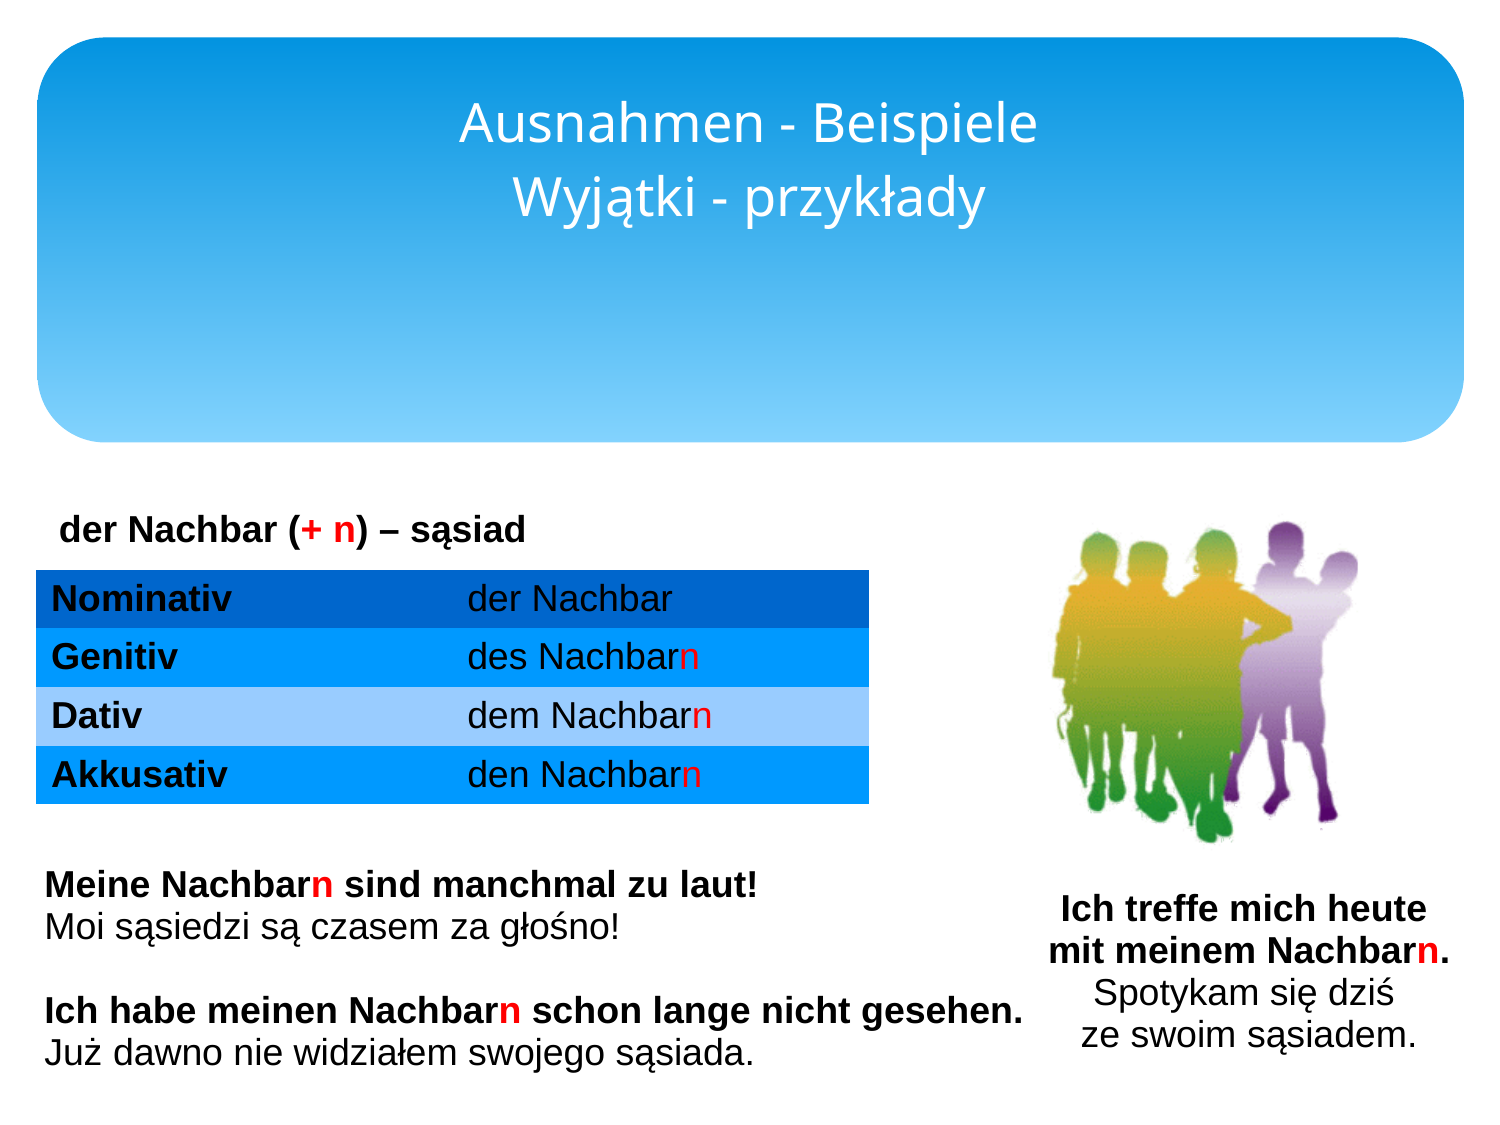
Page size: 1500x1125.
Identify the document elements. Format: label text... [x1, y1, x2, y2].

table_header der Nachbar [452, 570, 869, 628]
table_cell den Nachbarn [452, 746, 869, 804]
picture [1028, 481, 1388, 857]
table_cell Genitiv [36, 628, 452, 687]
text_box Meine Nachbarn sind manchmal zu laut! Moi sąsiedzi są czasem za głośno! Ich habe meinen Nachbarn schon lange nicht gesehen. Już dawno nie widziałem swojego sąsiada. [29, 856, 1040, 1084]
table_cell Akkusativ [36, 746, 452, 804]
table_cell des Nachbarn [452, 628, 869, 687]
title Ausnahmen - Beispiele Wyjątki - przykłady [75, 62, 1425, 254]
table_header Nominativ [36, 570, 452, 628]
text_box Ich treffe mich heute mit meinem Nachbarn. Spotykam się dziś ze swoim sąsiadem. [1033, 879, 1466, 1066]
table_cell Dativ [36, 687, 452, 746]
table_cell dem Nachbarn [452, 687, 869, 746]
subtitle der Nachbar (+ n) – sąsiad [59, 442, 1275, 617]
